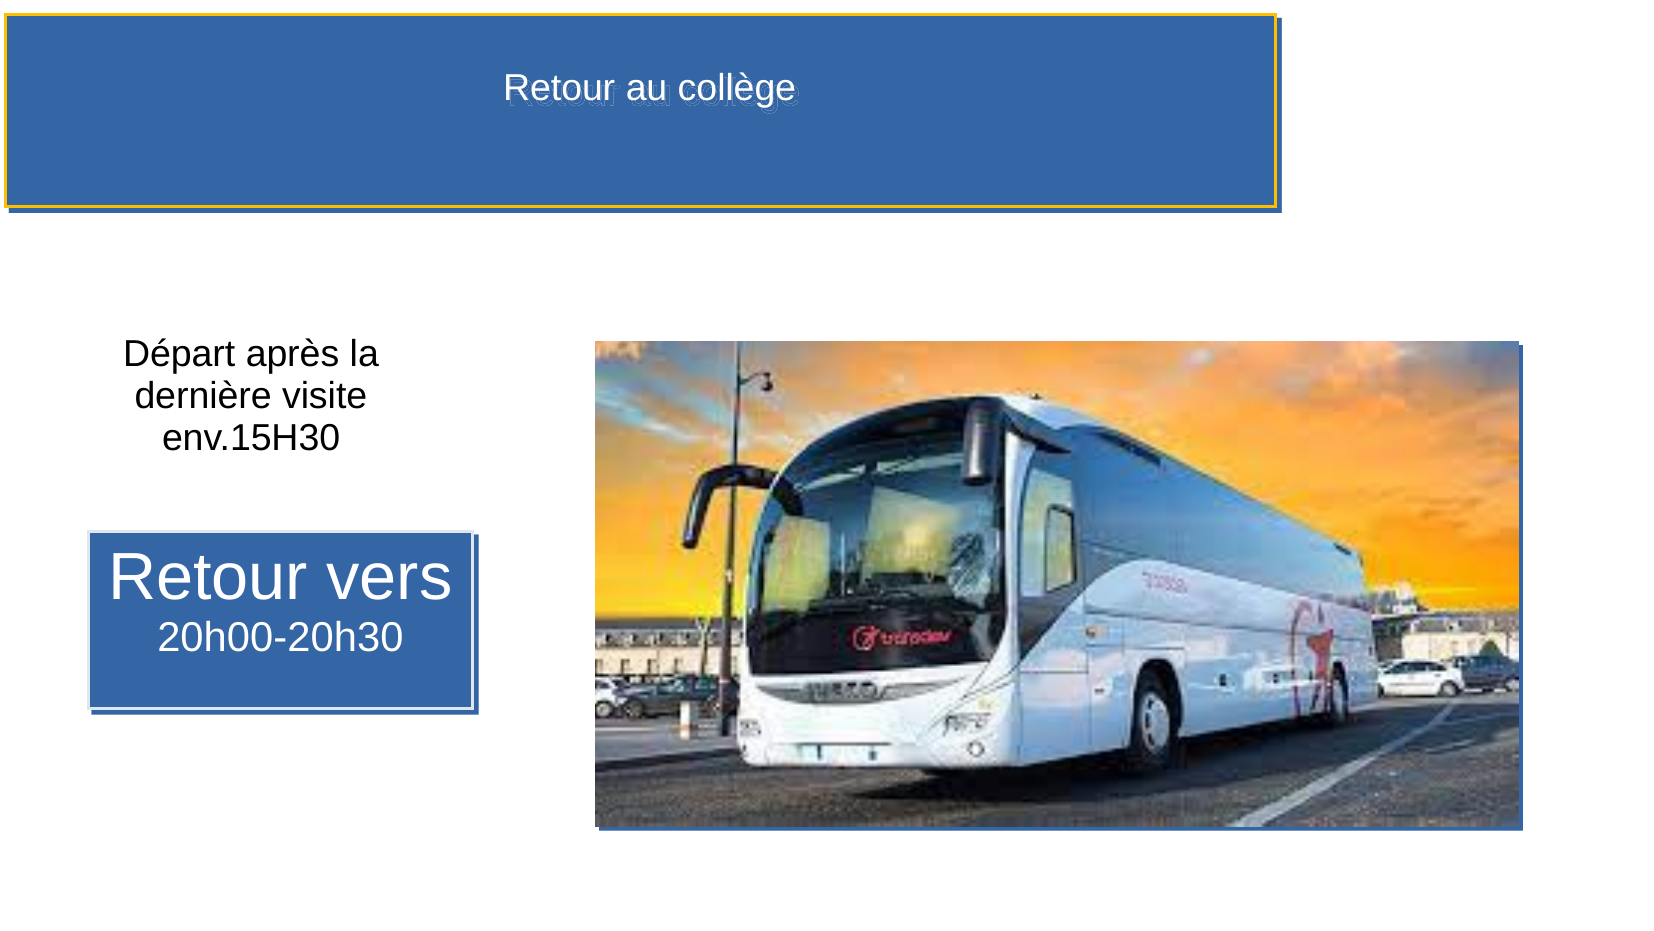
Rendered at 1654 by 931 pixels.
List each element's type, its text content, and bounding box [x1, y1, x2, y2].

text_box Retour au collège [59, 59, 1241, 116]
text_box Départ après la dernière visite env.15H30 [59, 324, 443, 466]
picture [595, 341, 1519, 827]
text_box Retour vers 20h00-20h30 [88, 531, 473, 709]
